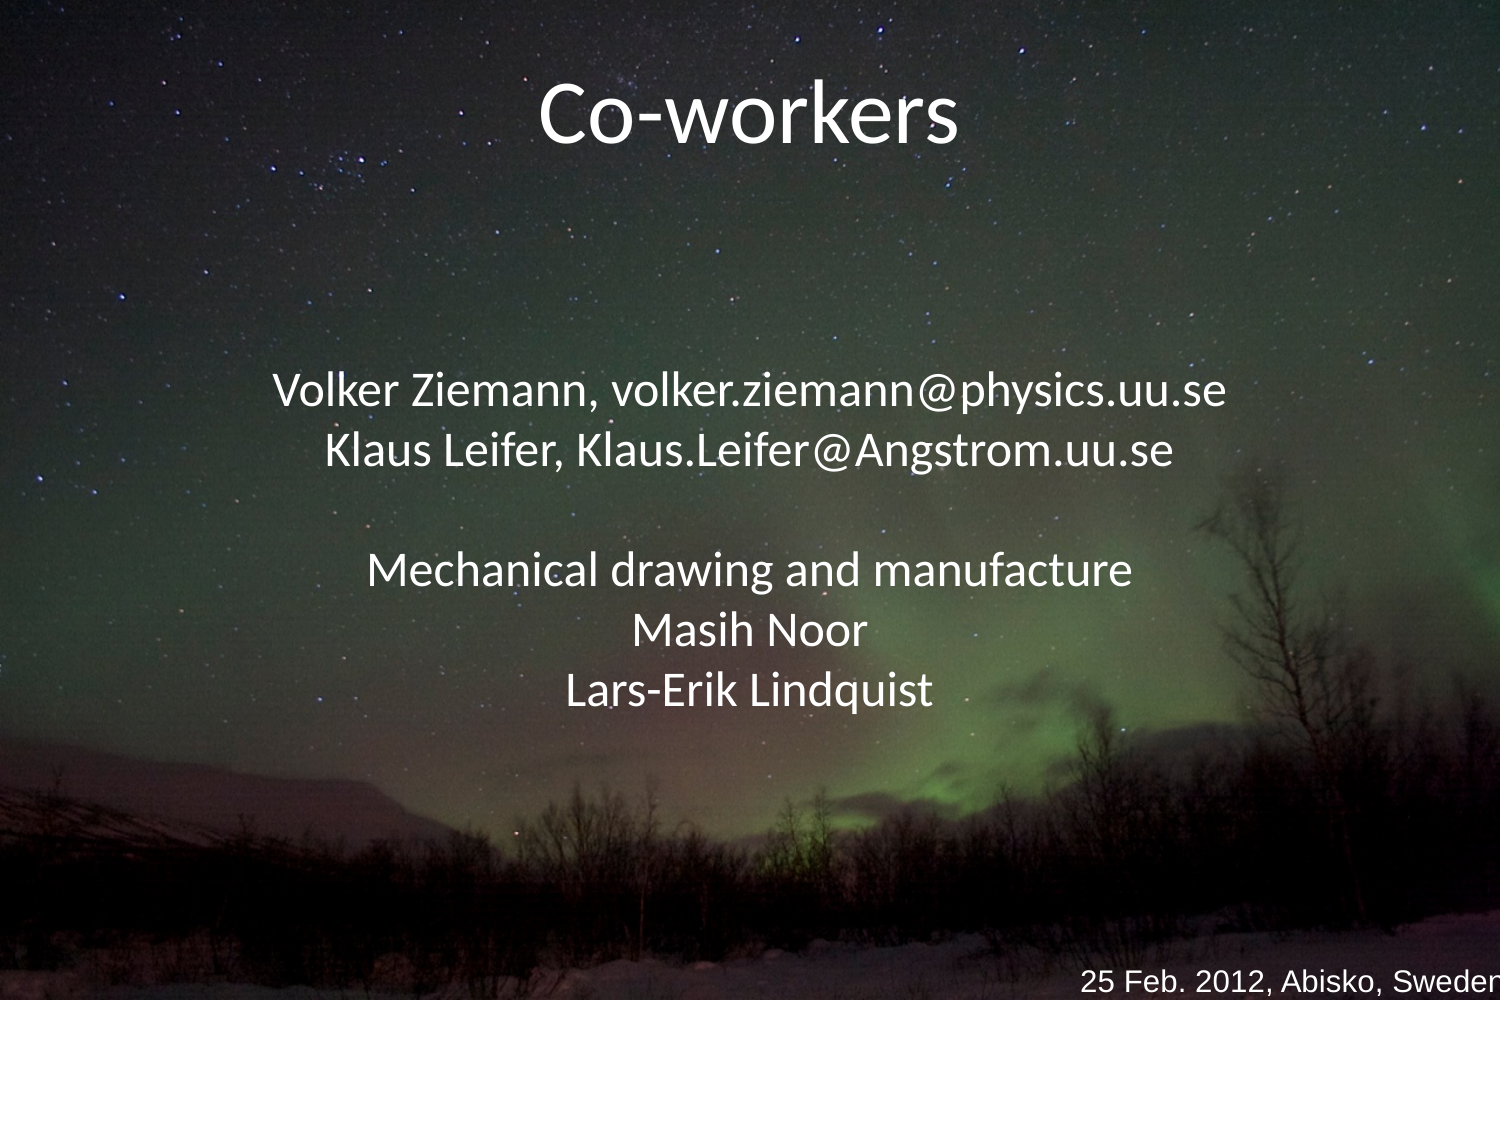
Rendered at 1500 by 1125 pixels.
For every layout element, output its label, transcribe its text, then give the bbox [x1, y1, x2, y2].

text_box Volker Ziemann, volker.ziemann@physics.uu.se Klaus Leifer, Klaus.Leifer@Angstrom.uu.se Mechanical drawing and manufacture Masih Noor Lars-Erik Lindquist [74, 255, 1425, 823]
picture [0, 0, 1500, 1000]
text_box 25 Feb. 2012, Abisko, Sweden [1058, 952, 1500, 1000]
text_box Co-workers [75, 45, 1425, 233]
